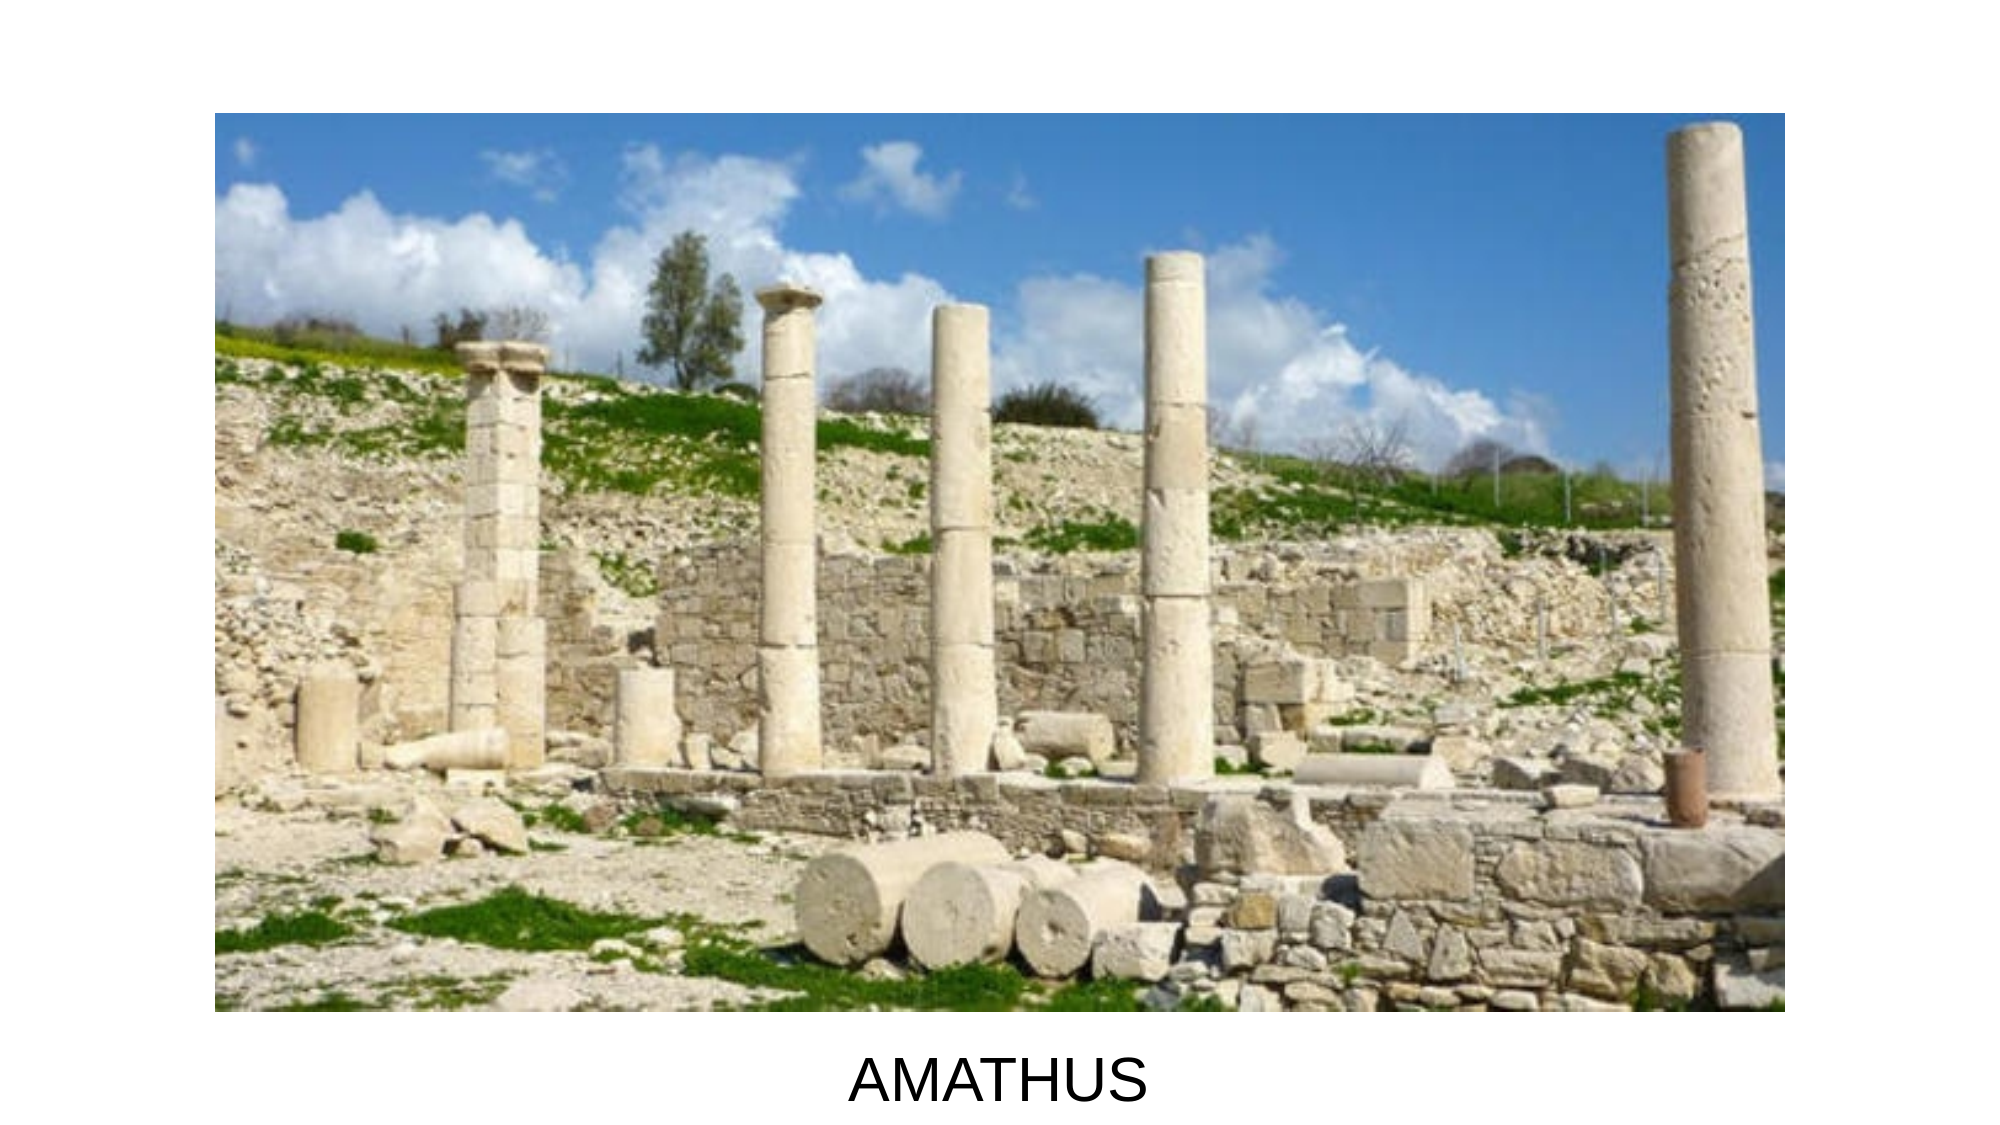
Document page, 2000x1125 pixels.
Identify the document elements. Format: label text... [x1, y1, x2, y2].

picture [215, 113, 1785, 1012]
text_box AMATHUS [604, 1023, 1395, 1125]
